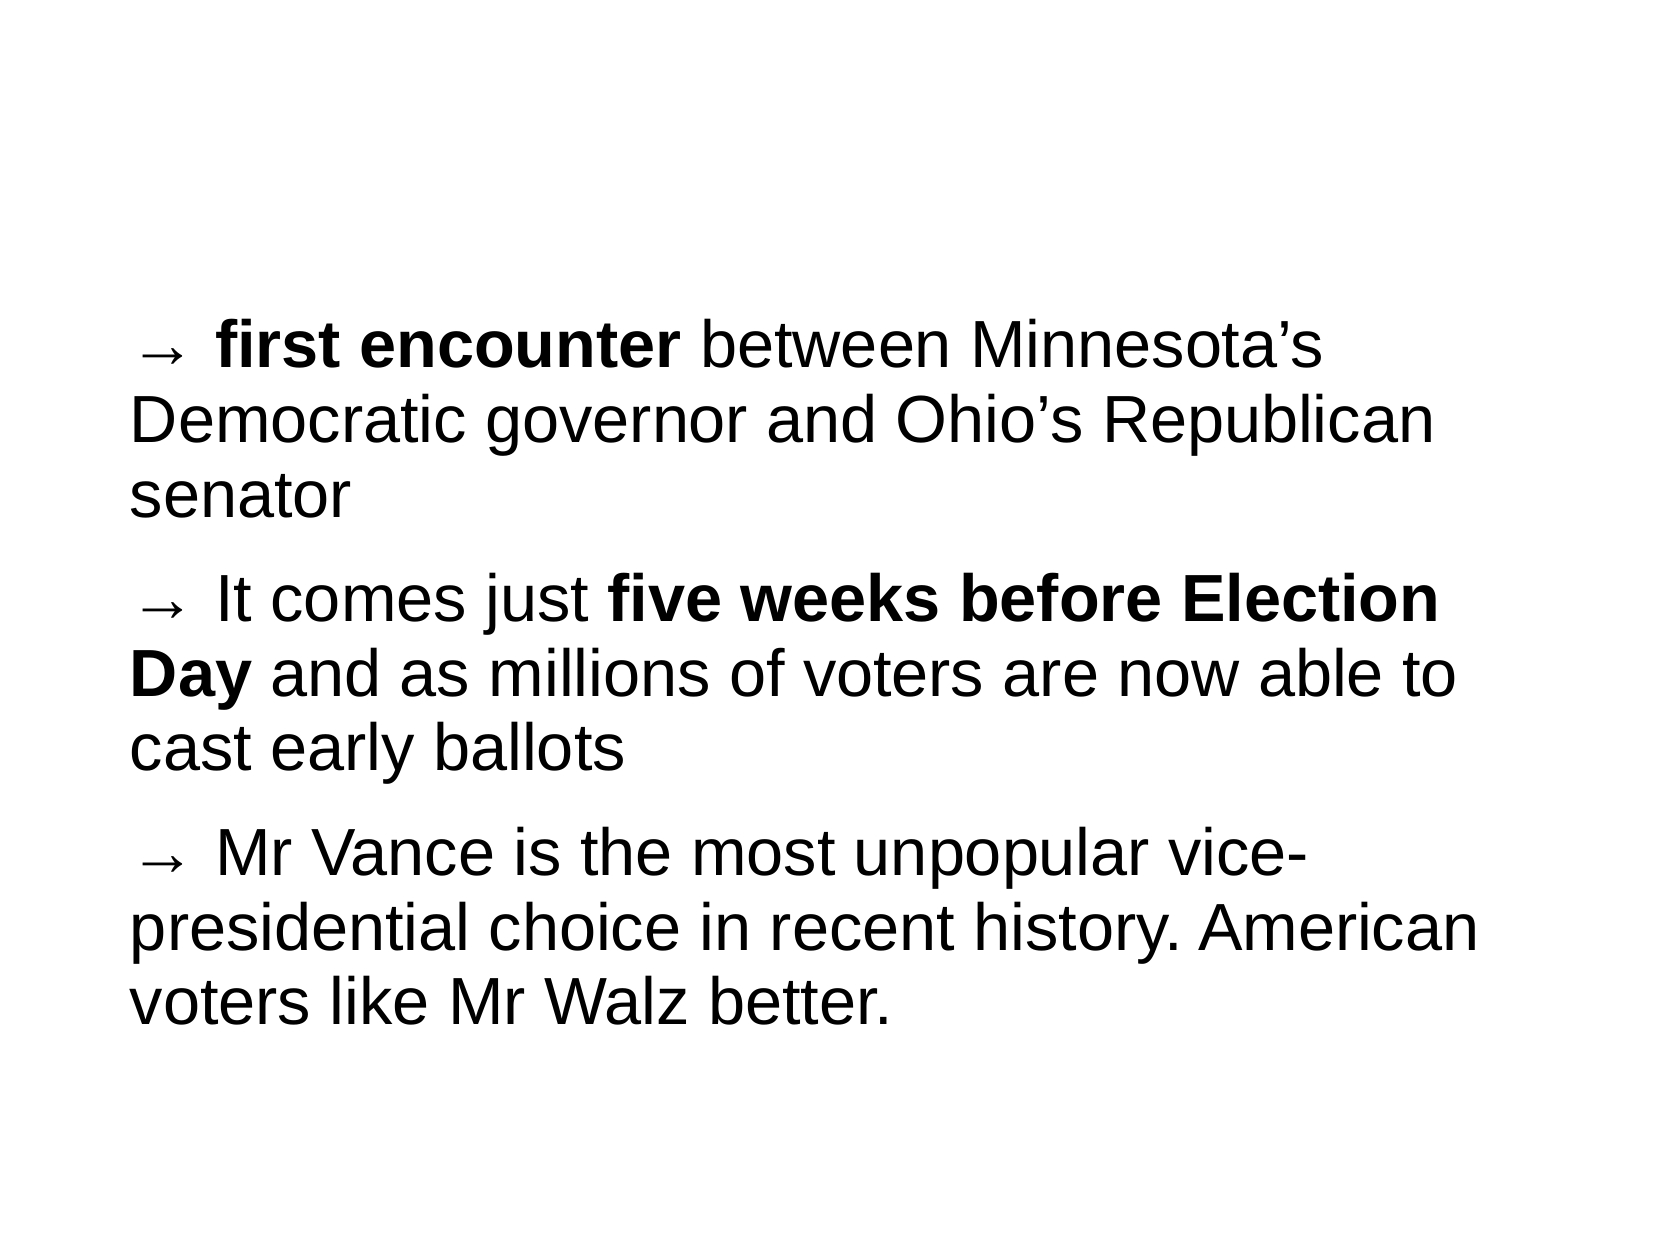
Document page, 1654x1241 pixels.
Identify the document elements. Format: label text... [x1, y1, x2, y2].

list → first encounter between Minnesota’s Democratic governor and Ohio’s Republican senator → It comes just five weeks before Election Day and as millions of voters are now able to cast early ballots → Mr Vance is the most unpopular vice-presidential choice in recent history. American voters like Mr Walz better. [59, 307, 1548, 1126]
